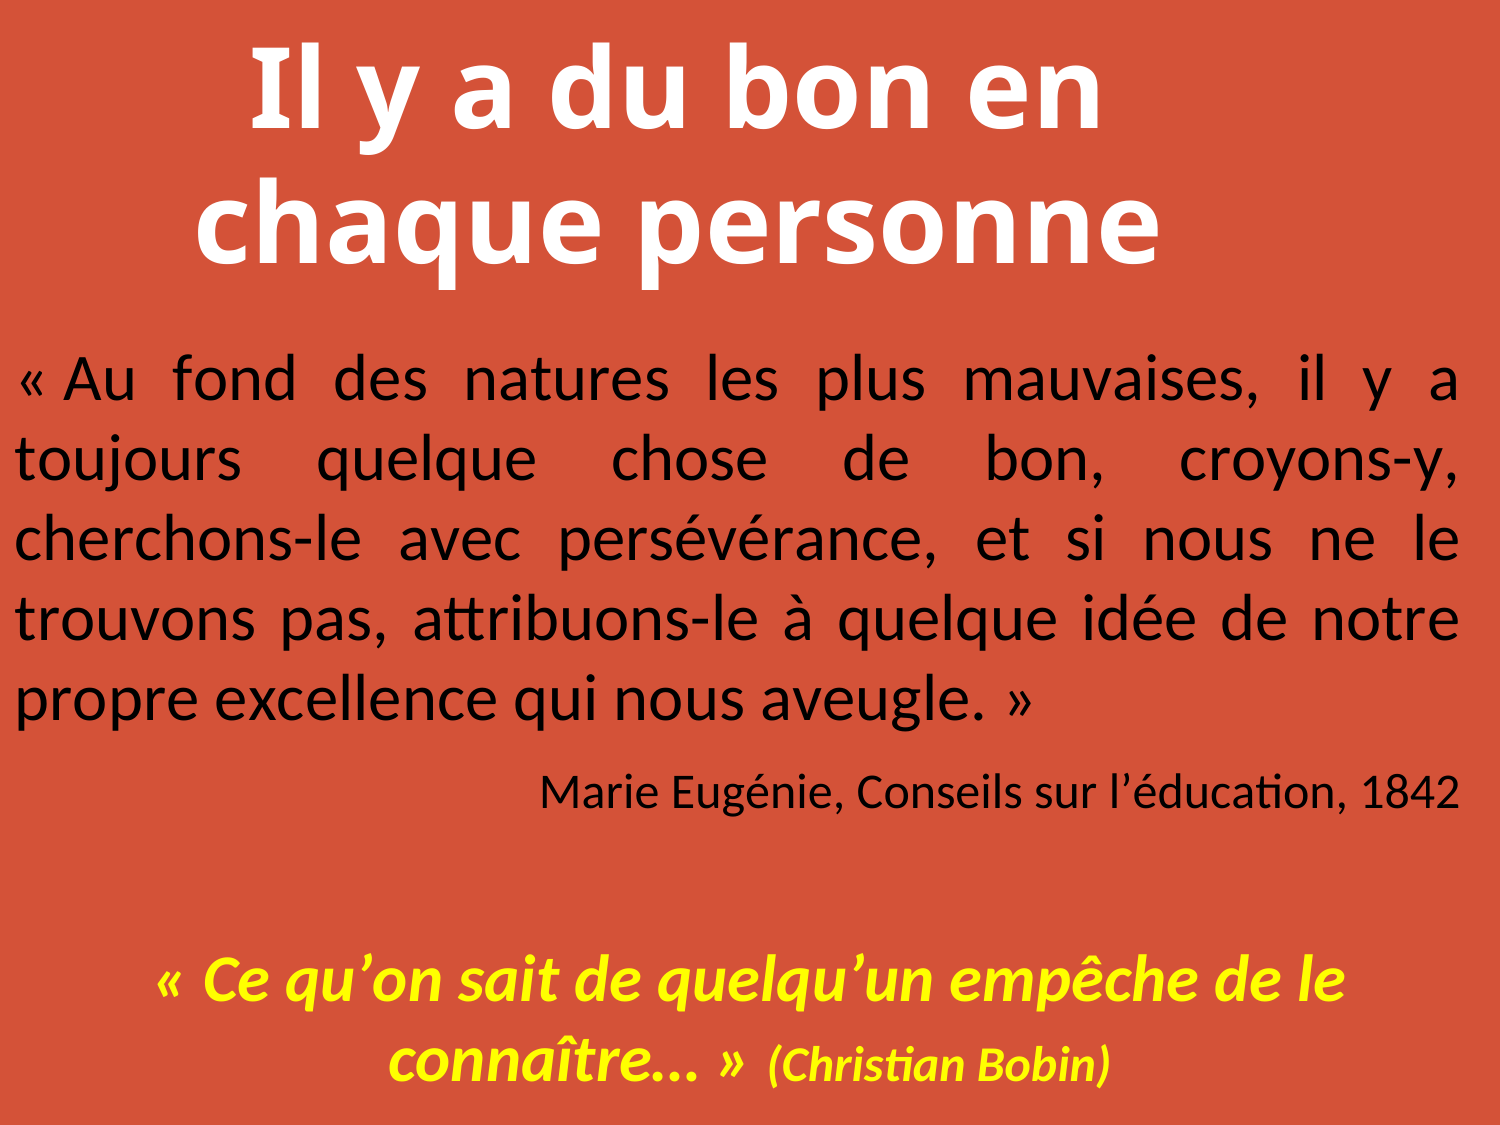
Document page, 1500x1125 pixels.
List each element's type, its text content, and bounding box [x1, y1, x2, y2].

text_box Il y a du bon en chaque personne [87, 8, 1270, 295]
text_box « Au fond des natures les plus mauvaises, il y a toujours quelque chose de bon, croyons-y, cherchons-le avec persévérance, et si nous ne le trouvons pas, attribuons-le à quelque idée de notre propre excellence qui nous aveugle. » Marie Eugénie, Conseils sur l’éducation, 1842 [0, 326, 1476, 832]
text_box « Ce qu’on sait de quelqu’un empêche de le connaître… » (Christian Bobin) [0, 917, 1500, 1125]
